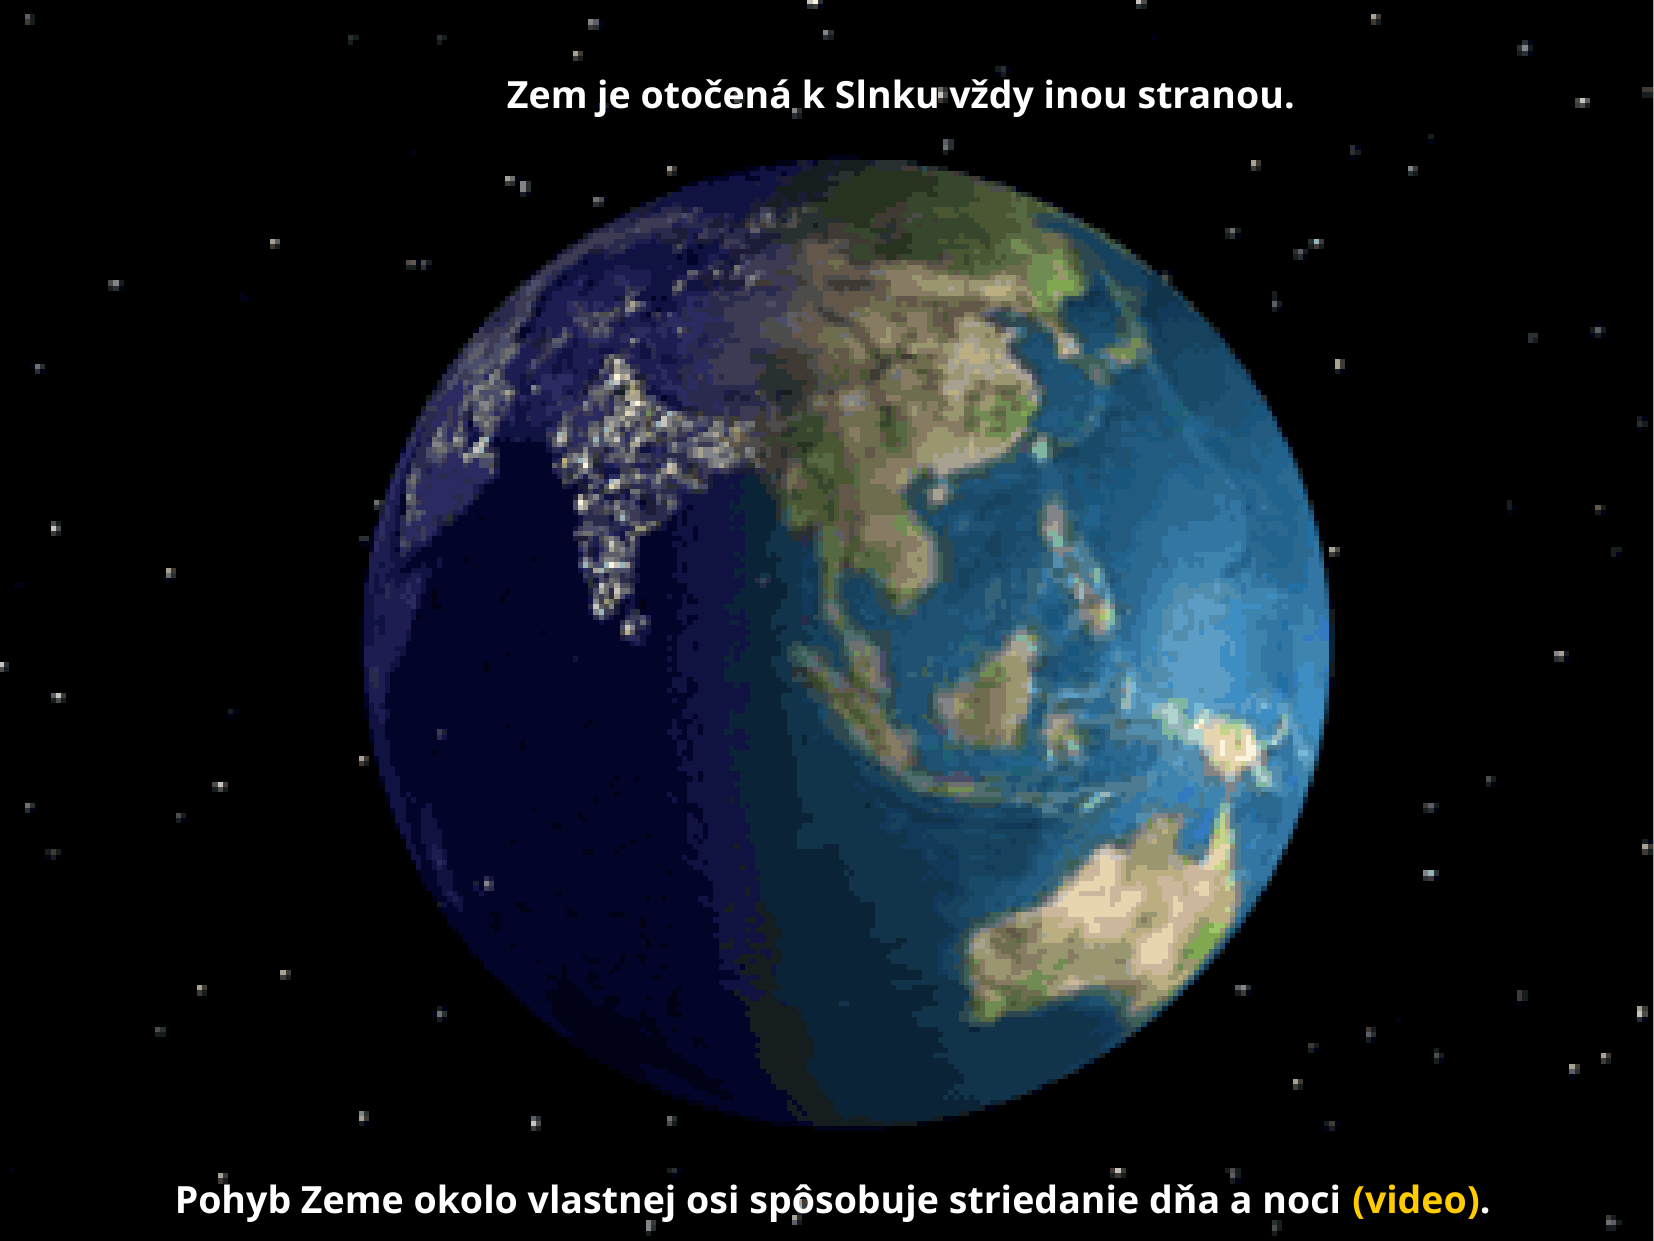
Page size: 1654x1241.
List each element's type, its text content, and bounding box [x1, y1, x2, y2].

text_box Zem je otočená k Slnku vždy inou stranou. [434, 35, 1359, 104]
text_box Pohyb Zeme okolo vlastnej osi spôsobuje striedanie dňa a noci (video). [11, 1140, 1654, 1241]
picture [0, 0, 1654, 1241]
